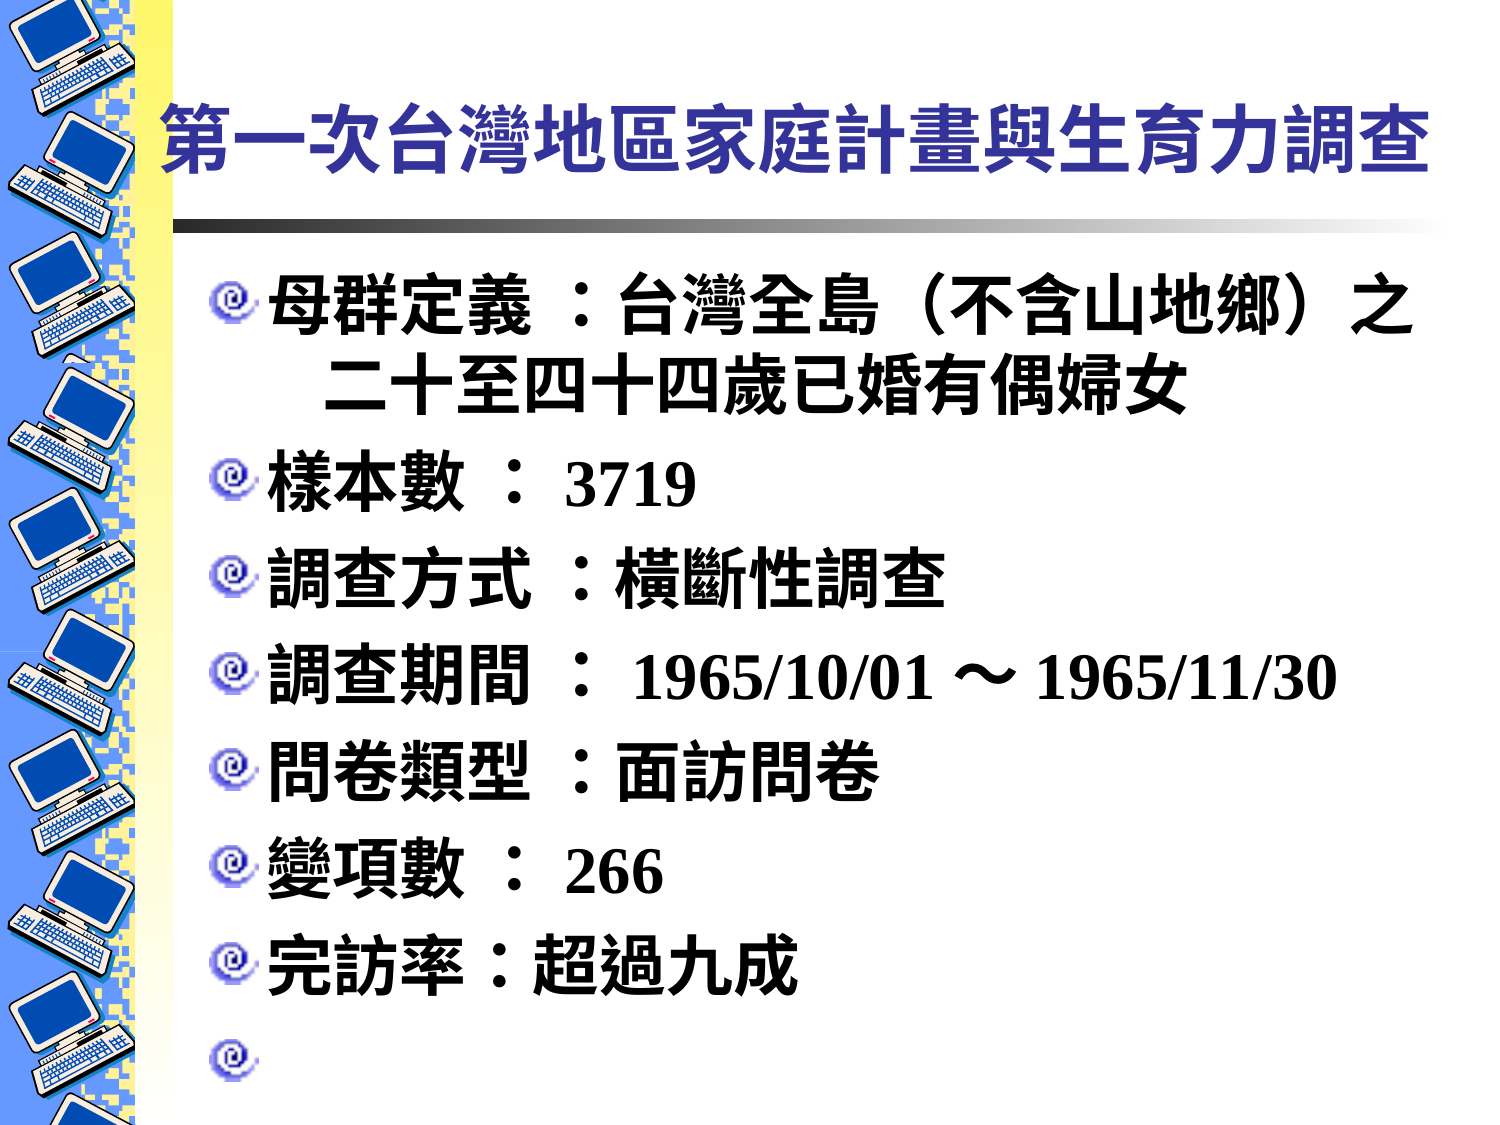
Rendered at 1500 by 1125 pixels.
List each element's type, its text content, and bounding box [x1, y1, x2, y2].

list 母群定義 ：台灣全島（不含山地鄉）之二十至四十四歲已婚有偶婦女 樣本數 ：3719 調查方式 ：橫斷性調查 調查期間 ：1965/10/01～1965/11/30 問卷類型 ：面訪問卷 變項數 ：266 完訪率：超過九成 [194, 255, 1470, 1066]
title 第一次台灣地區家庭計畫與生育力調查 [135, 66, 1474, 193]
